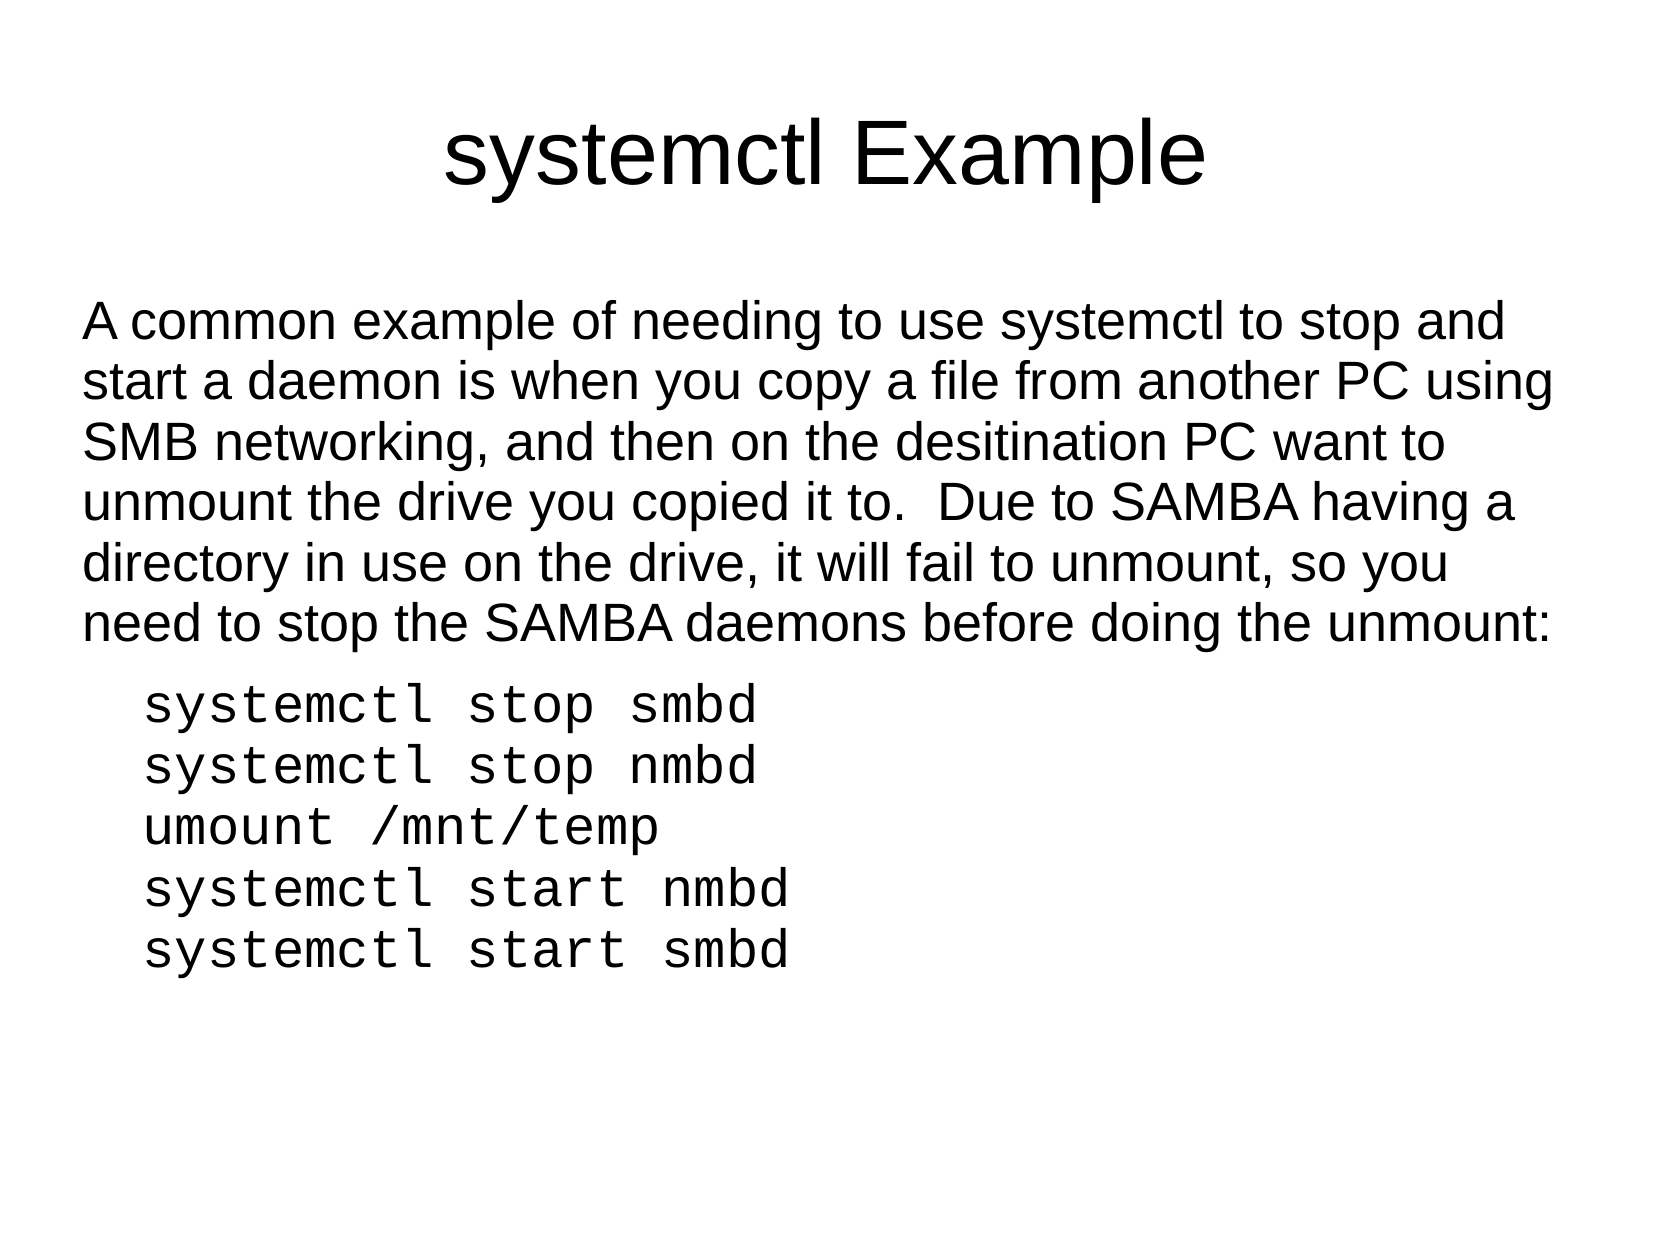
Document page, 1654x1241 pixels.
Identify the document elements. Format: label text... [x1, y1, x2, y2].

title systemctl Example [82, 49, 1571, 257]
list A common example of needing to use systemctl to stop and start a daemon is when you copy a file from another PC using SMB networking, and then on the desitination PC want to unmount the drive you copied it to. Due to SAMBA having a directory in use on the drive, it will fail to unmount, so you need to stop the SAMBA daemons before doing the unmount: systemctl stop smbd systemctl stop nmbd umount /mnt/temp systemctl start nmbd systemctl start smbd [82, 290, 1571, 1010]
